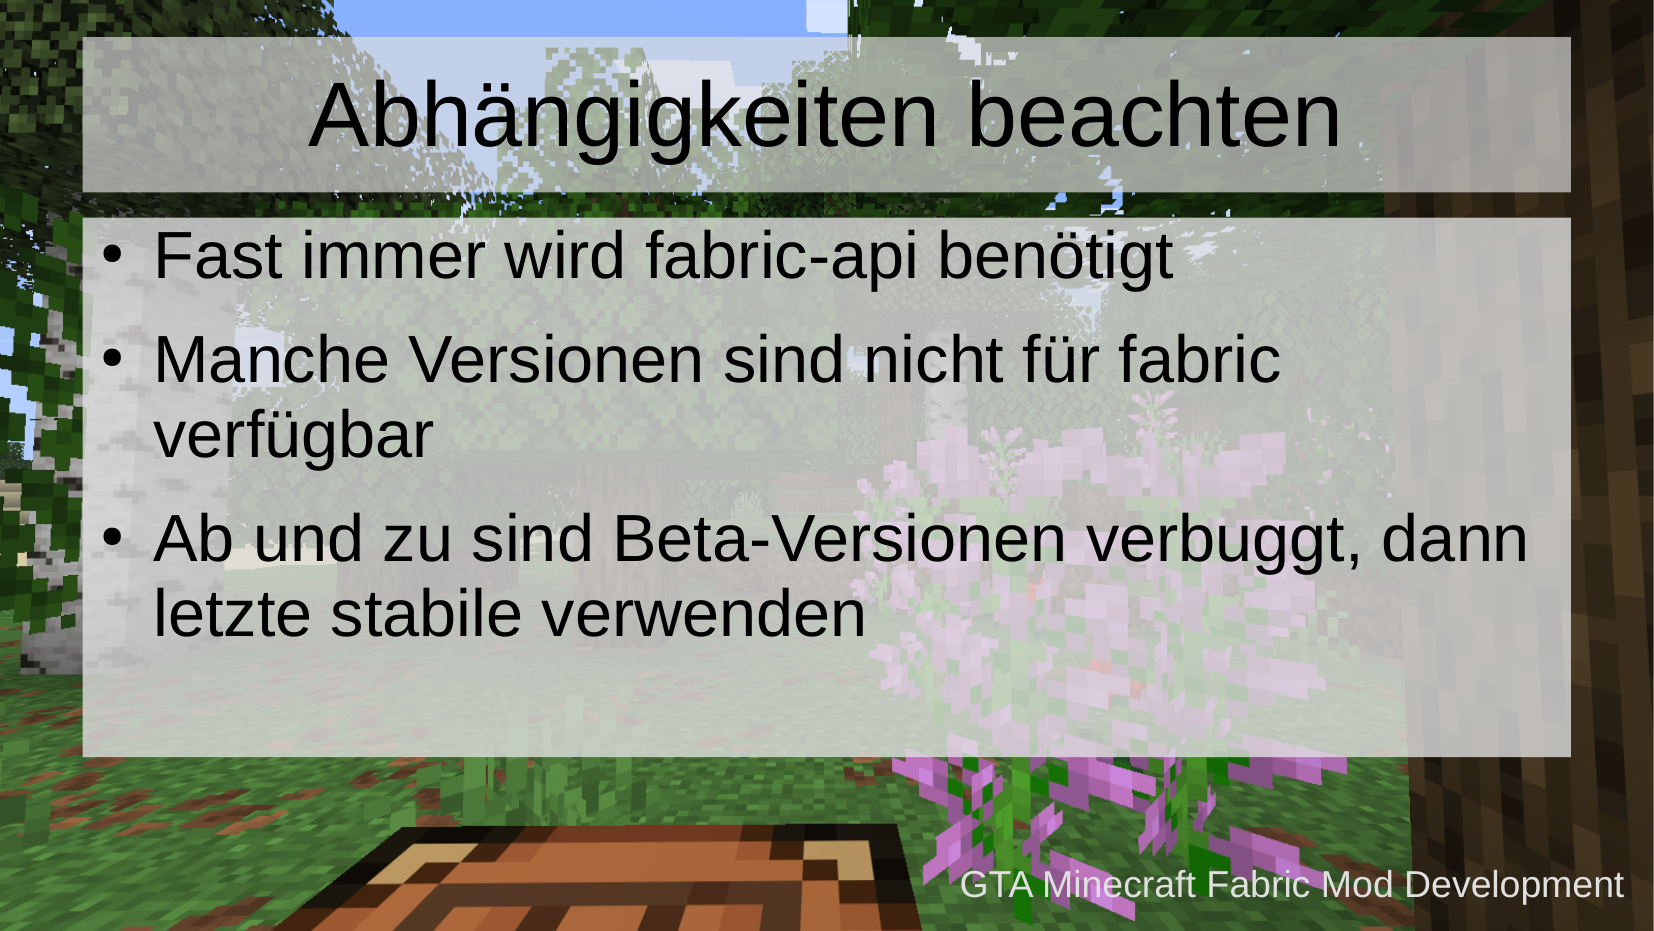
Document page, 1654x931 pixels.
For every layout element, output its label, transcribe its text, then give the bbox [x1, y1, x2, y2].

list Fast immer wird fabric-api benötigt Manche Versionen sind nicht für fabric verfügbar Ab und zu sind Beta-Versionen verbuggt, dann letzte stabile verwenden [82, 217, 1571, 758]
title Abhängigkeiten beachten [82, 37, 1571, 193]
picture [0, 0, 1654, 931]
